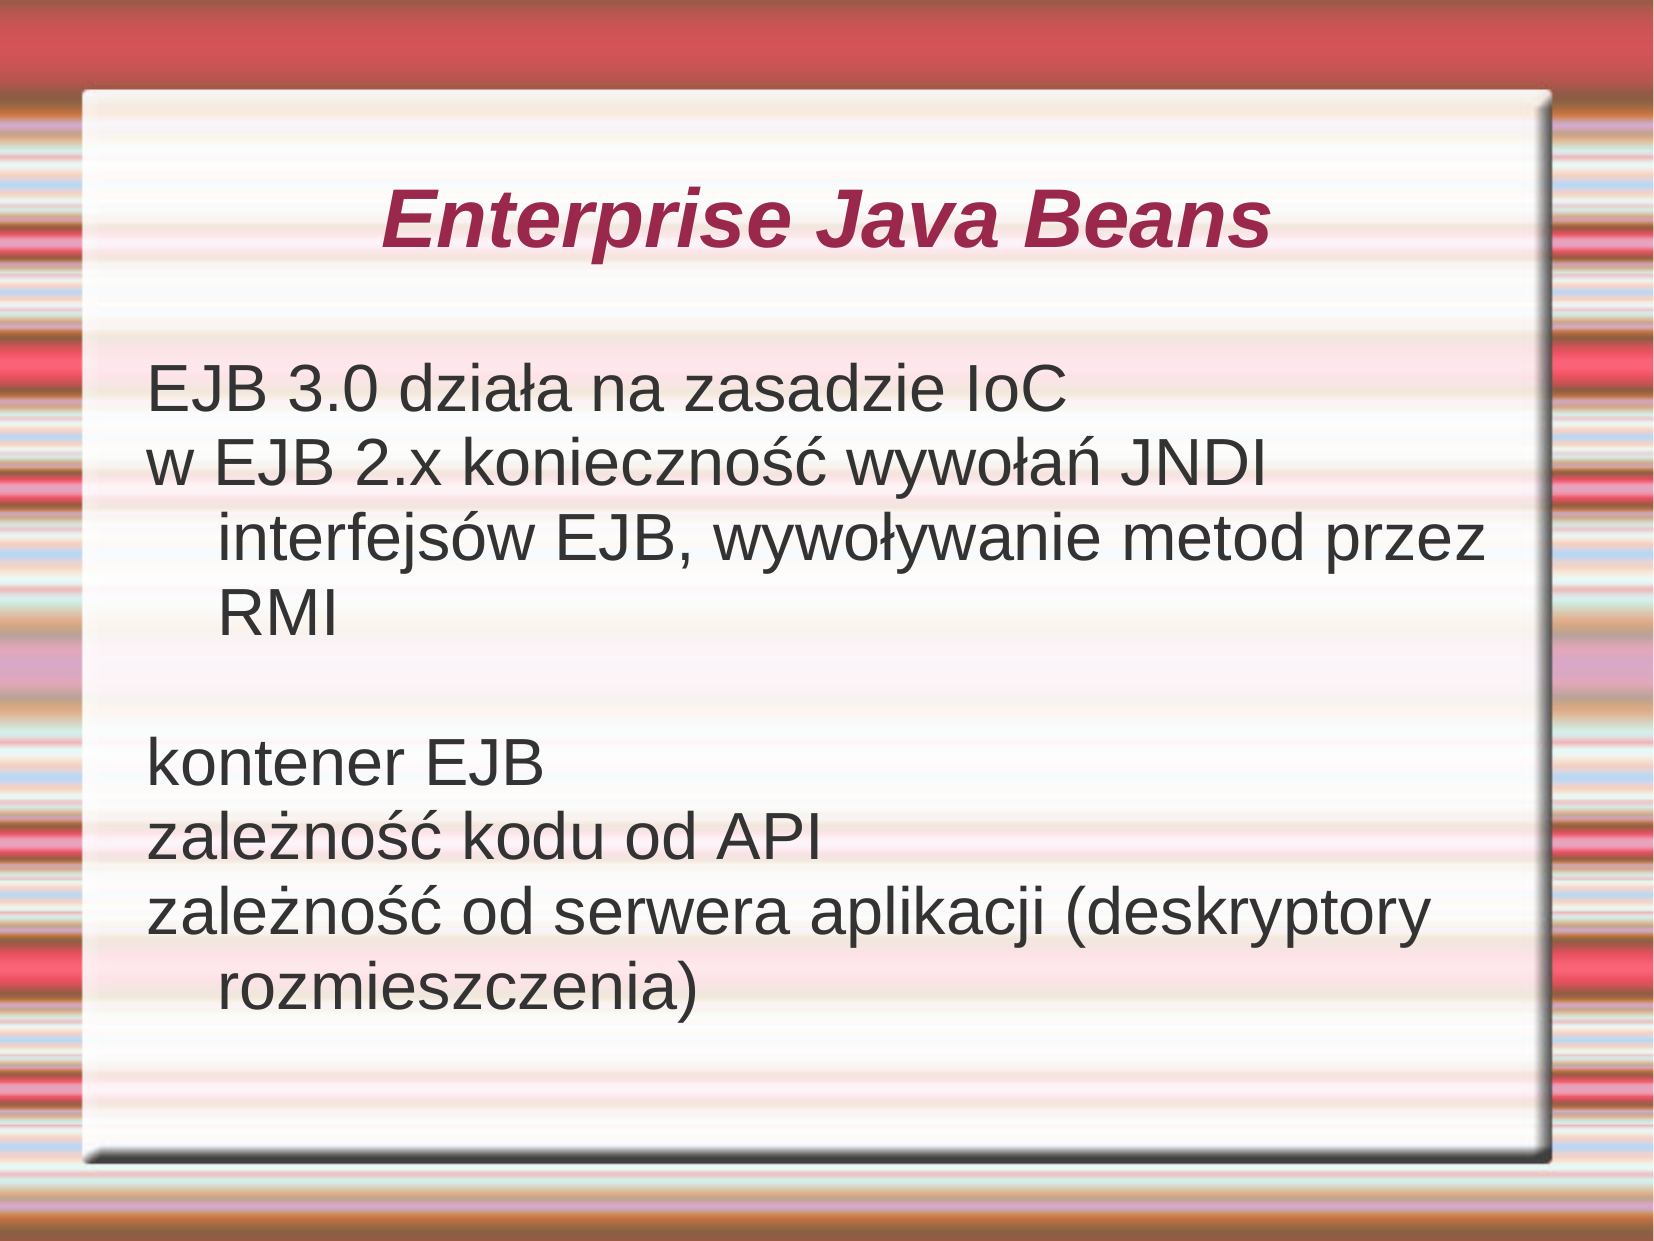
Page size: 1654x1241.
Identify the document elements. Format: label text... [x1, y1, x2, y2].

title Enterprise Java Beans [121, 114, 1534, 322]
list EJB 3.0 działa na zasadzie IoC w EJB 2.x konieczność wywołań JNDI interfejsów EJB, wywoływanie metod przez RMI kontener EJB zależność kodu od API zależność od serwera aplikacji (deskryptory rozmieszczenia) [134, 350, 1516, 1133]
picture [0, 0, 1654, 1241]
